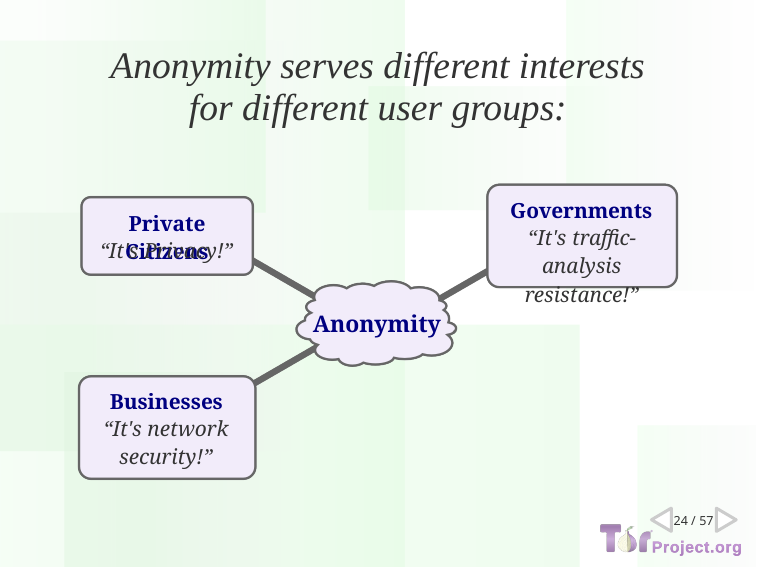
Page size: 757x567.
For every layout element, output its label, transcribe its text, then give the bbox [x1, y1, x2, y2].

text_box “It's traffic-analysis resistance!” [483, 215, 680, 281]
text_box Private Citizens [81, 201, 253, 242]
text_box “It's network security!” [75, 406, 257, 472]
text_box Governments [487, 189, 676, 215]
text_box Businesses [78, 380, 254, 420]
text_box Anonymity [297, 300, 457, 343]
picture [0, 0, 757, 567]
text_box “It's Privacy!” [83, 228, 250, 269]
text_box Anonymity serves different interests for different user groups: [69, 37, 687, 136]
